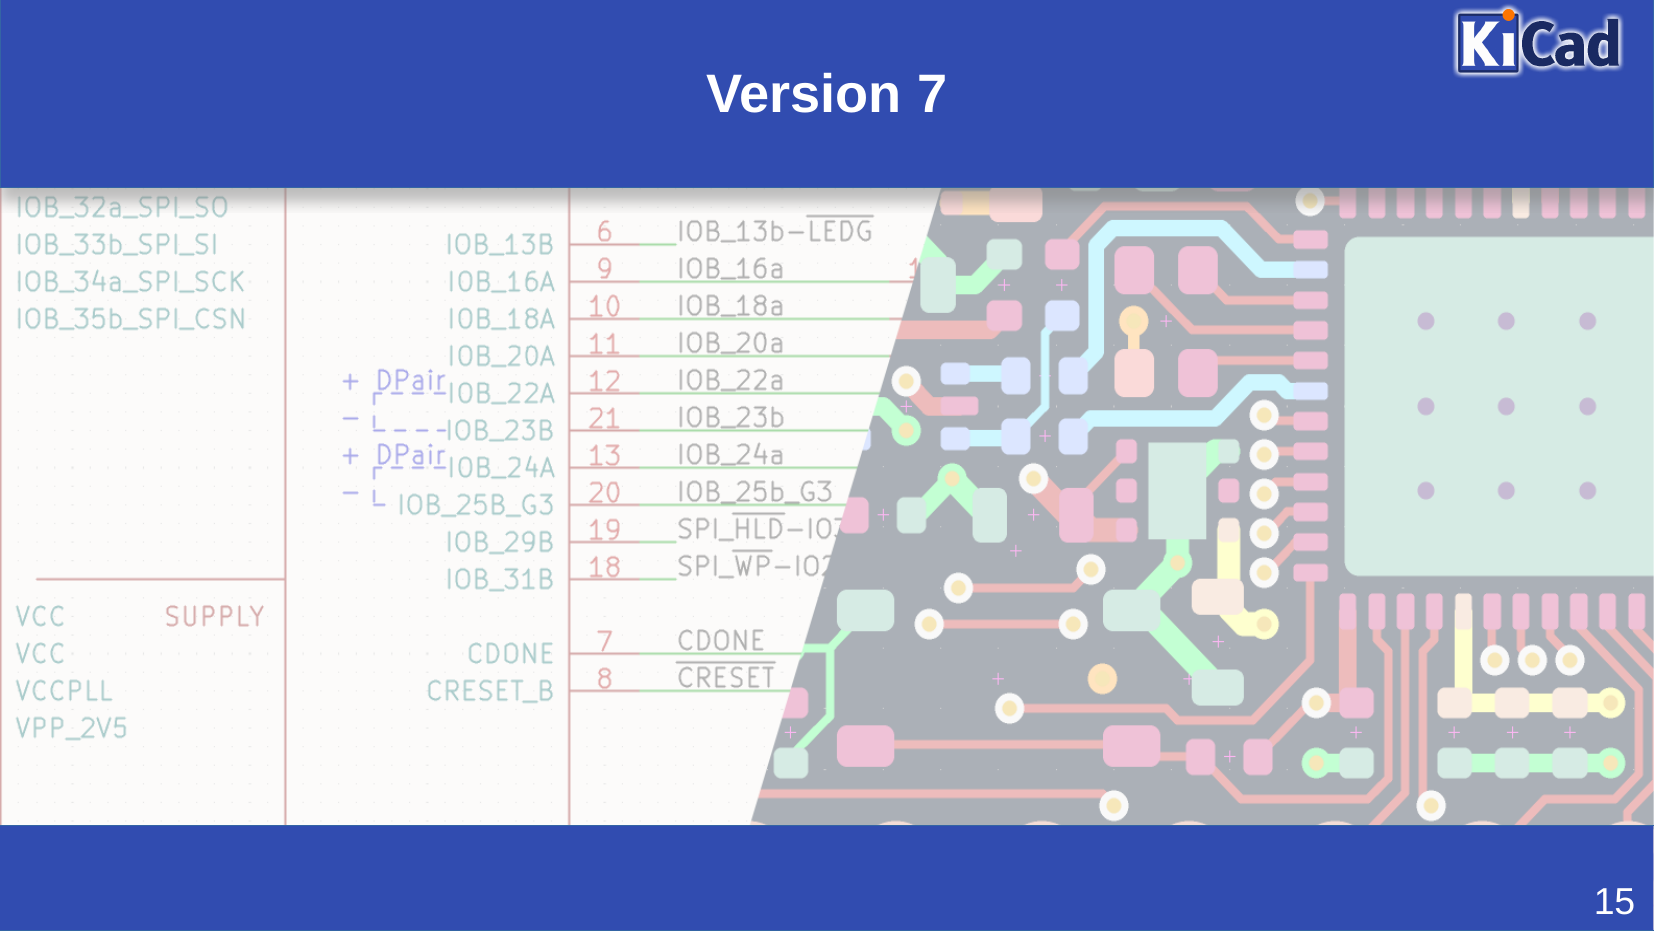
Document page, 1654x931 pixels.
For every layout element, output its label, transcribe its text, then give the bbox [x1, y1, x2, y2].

text_box <number> [1387, 873, 1651, 931]
table_header [1101, 848, 1624, 905]
picture [0, 188, 1654, 825]
table_header [55, 848, 578, 905]
table_header [578, 848, 1101, 905]
picture [1412, 0, 1654, 92]
text_box Version 7 [0, 0, 1654, 188]
text_box [0, 825, 1654, 931]
text_box [1162, 188, 1651, 226]
